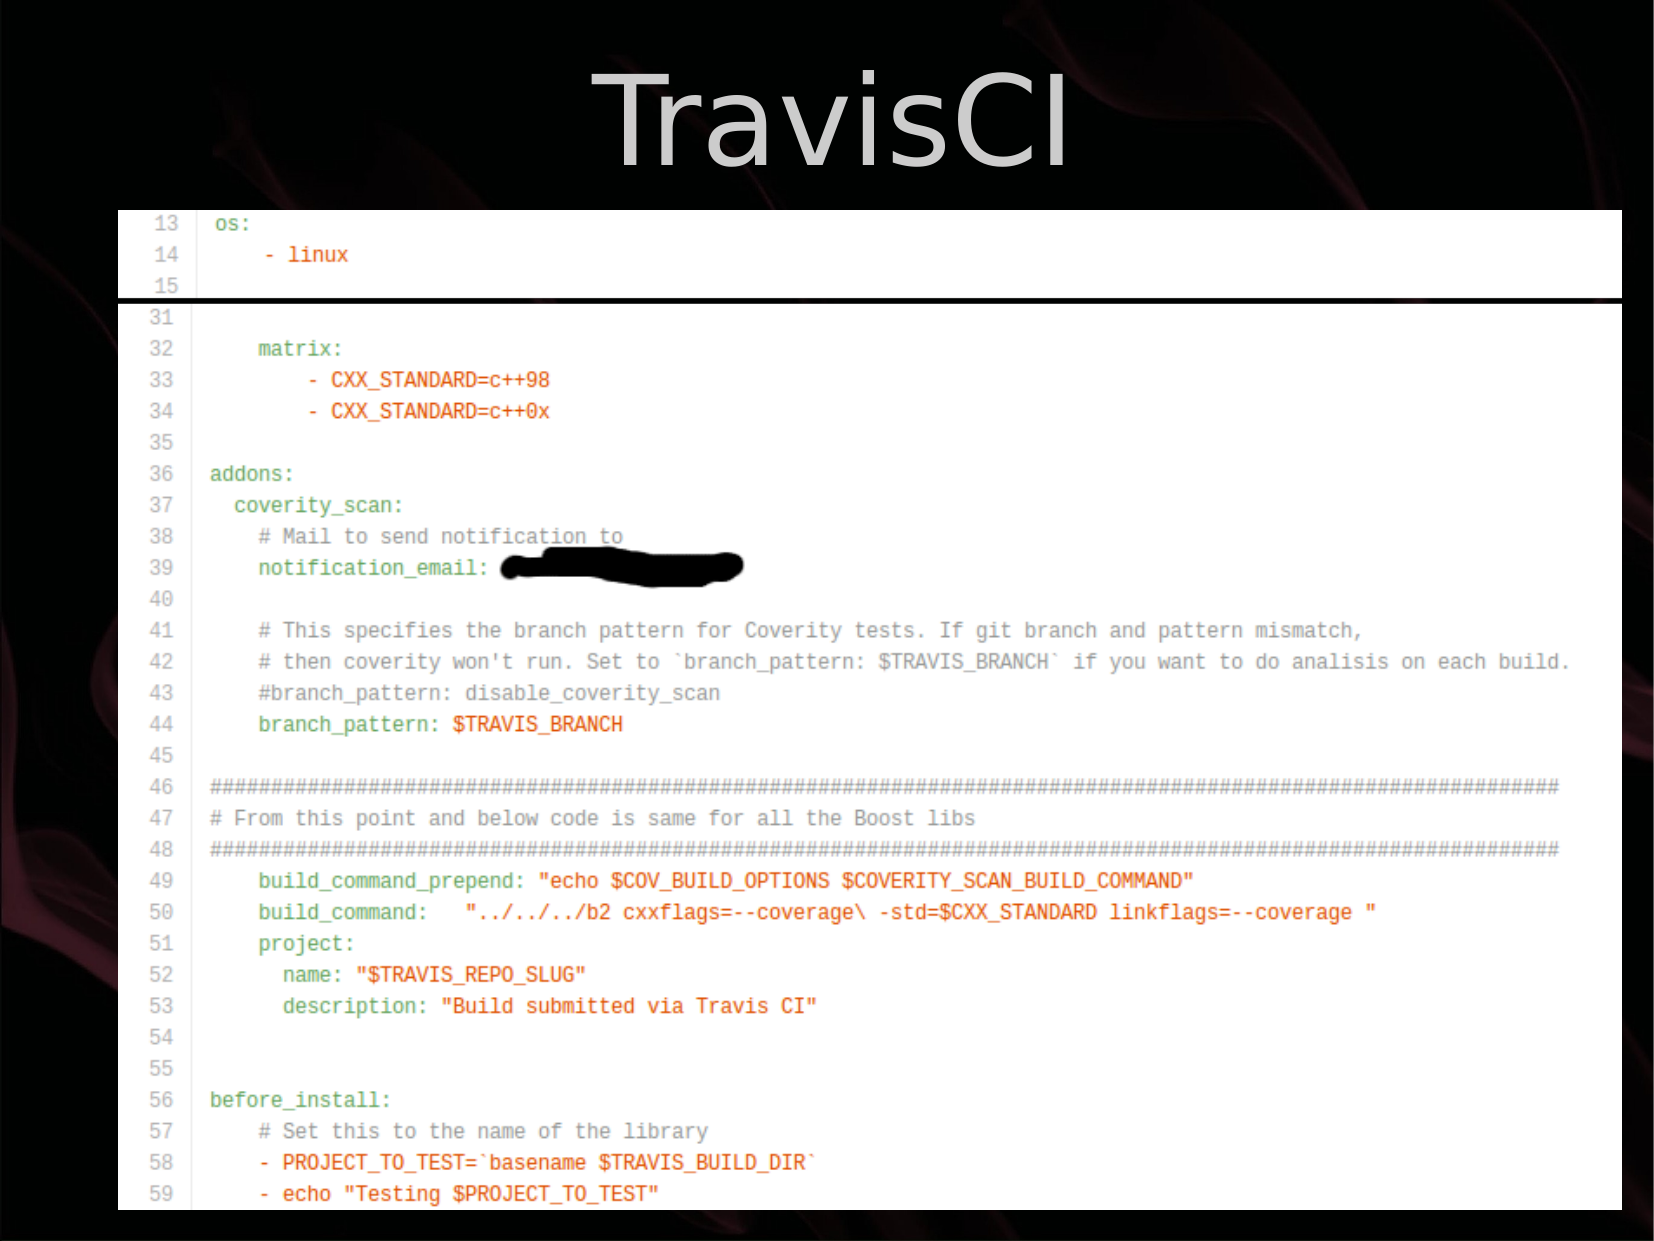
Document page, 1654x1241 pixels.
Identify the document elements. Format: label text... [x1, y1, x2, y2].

picture [0, 0, 1654, 1241]
title TravisCI [90, 45, 1579, 200]
